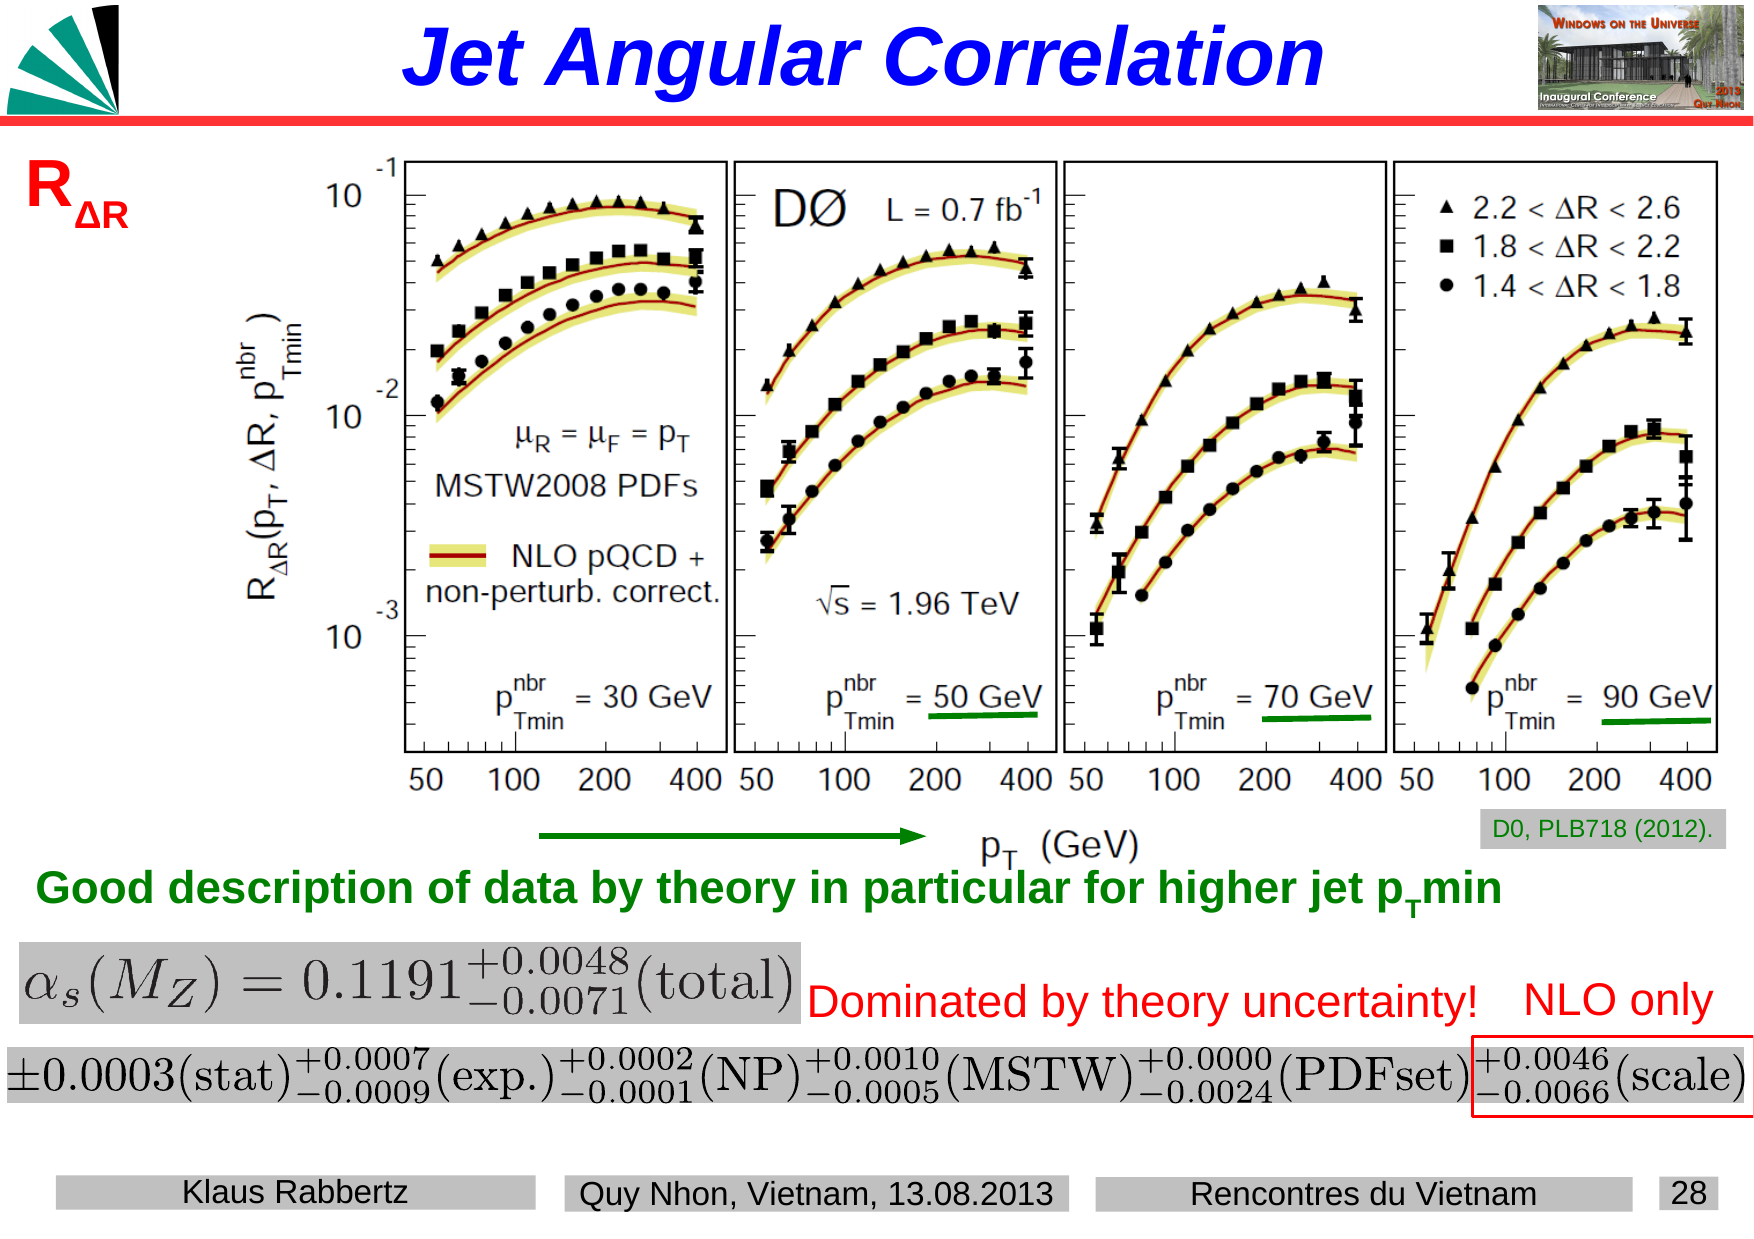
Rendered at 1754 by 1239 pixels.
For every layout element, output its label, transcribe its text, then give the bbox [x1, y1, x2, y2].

picture [1474, 1046, 1745, 1104]
text_box D0, PLB718 (2012). [1480, 809, 1727, 849]
text_box RΔR [13, 140, 142, 244]
text_box Good description of data by theory in particular for higher jet pTmin [23, 856, 1515, 931]
picture [1606, 5, 1744, 110]
text_box Dominated by theory uncertainty! [794, 970, 1492, 1034]
picture [7, 1046, 1471, 1104]
picture [234, 146, 1732, 878]
title Jet Angular Correlation [123, 0, 1606, 114]
picture [18, 942, 801, 1025]
picture [7, 5, 119, 116]
text_box NLO only [1511, 967, 1726, 1032]
